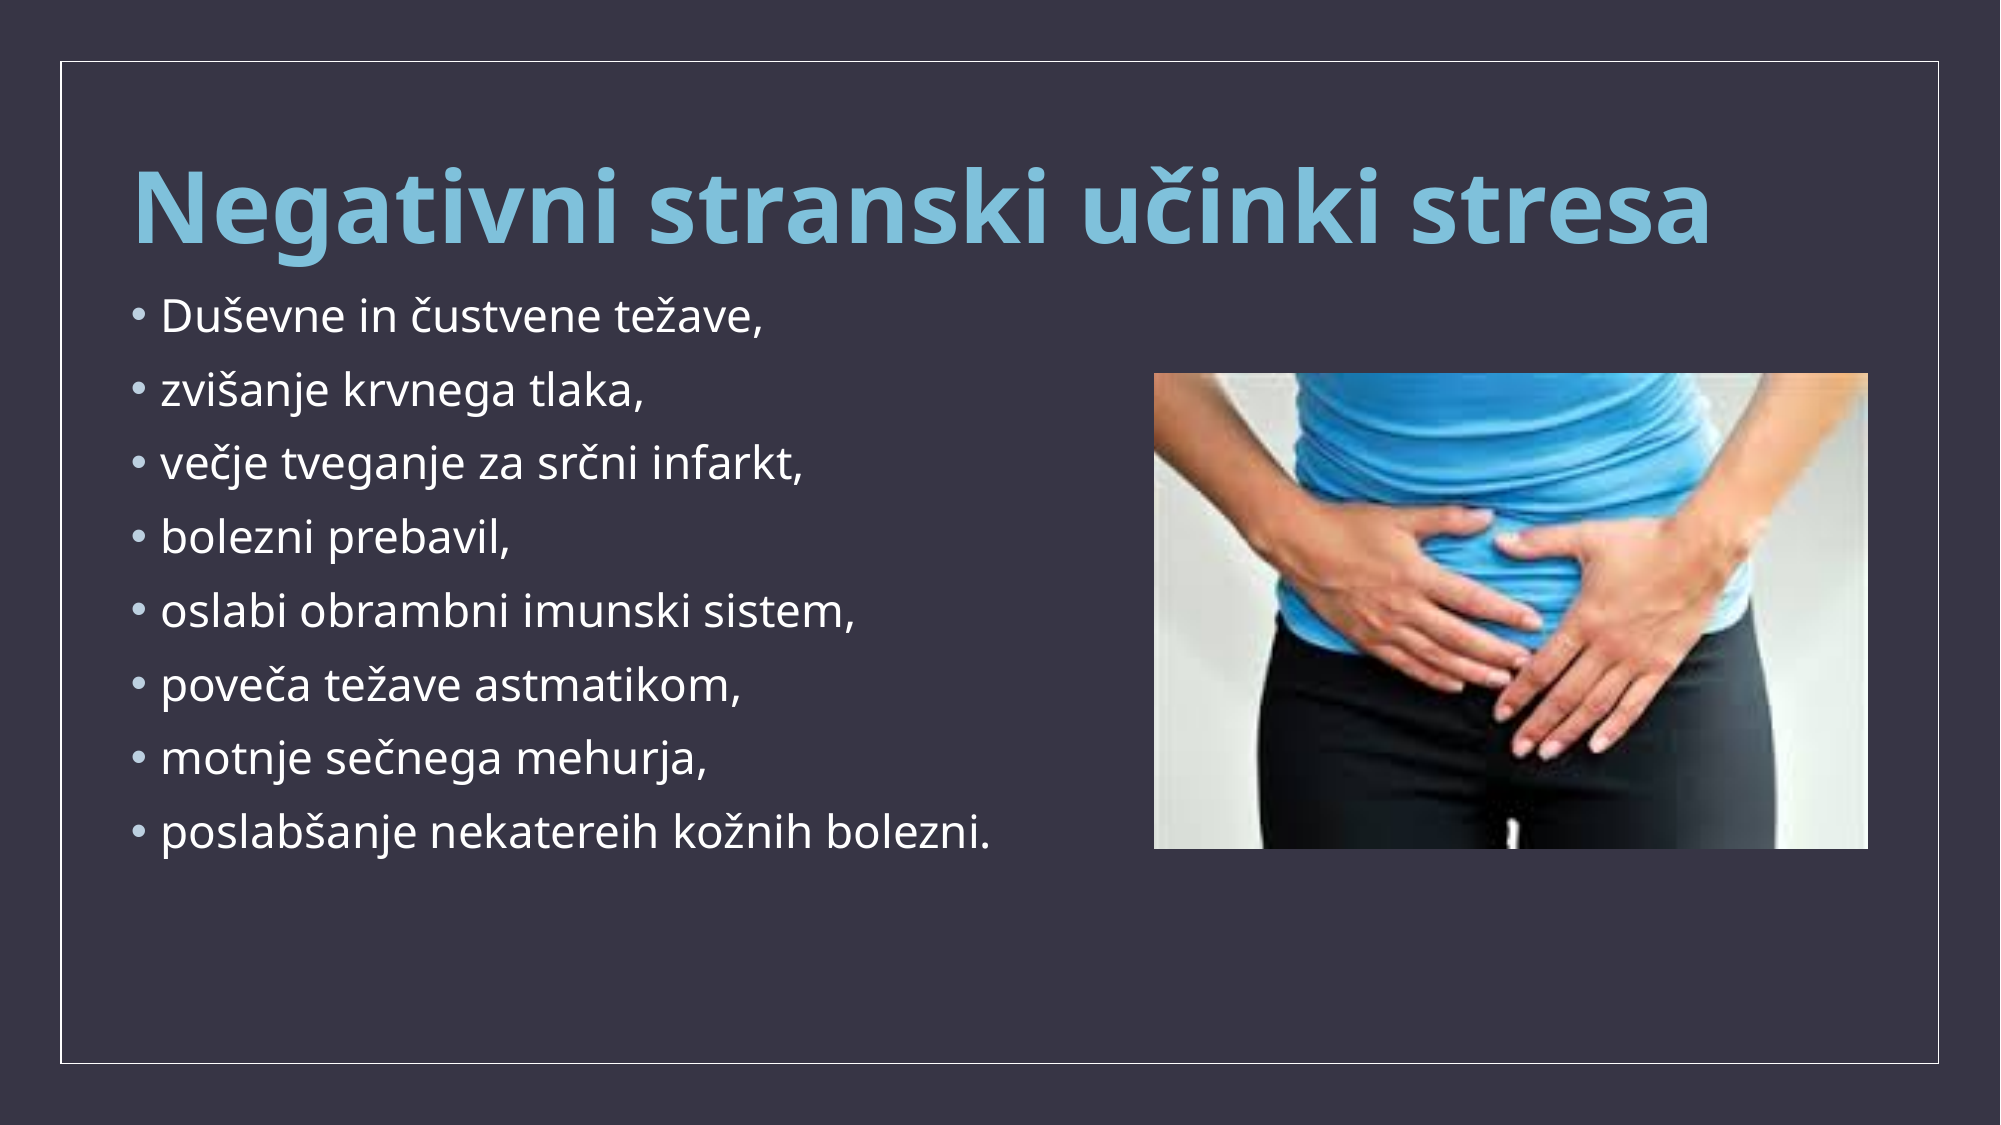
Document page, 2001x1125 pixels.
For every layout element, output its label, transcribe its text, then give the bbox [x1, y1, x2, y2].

picture [1154, 373, 1868, 849]
title Negativni stranski učinki stresa [115, 99, 1766, 325]
list Duševne in čustvene težave, zvišanje krvnega tlaka, večje tveganje za srčni infarkt, bolezni prebavil, oslabi obrambni imunski sistem, poveča težave astmatikom, motnje sečnega mehurja, poslabšanje nekatereih kožnih bolezni. [115, 278, 1511, 1029]
